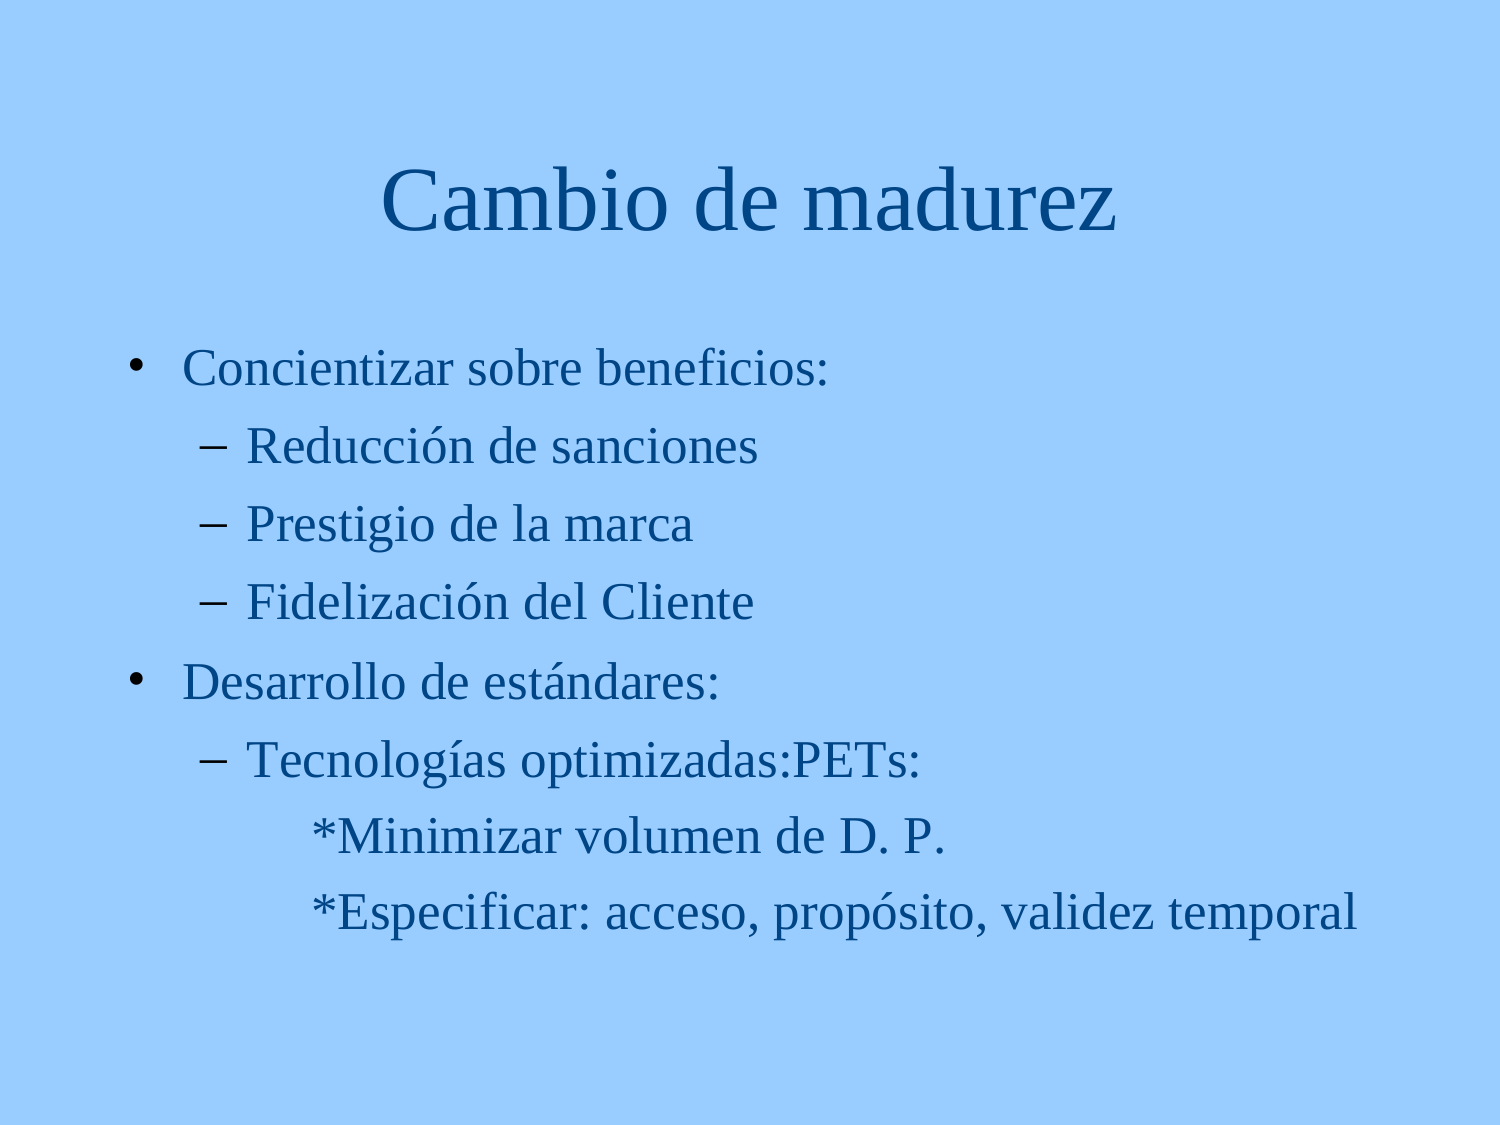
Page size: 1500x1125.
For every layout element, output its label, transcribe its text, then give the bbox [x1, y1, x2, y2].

title Cambio de madurez [112, 99, 1388, 288]
list Concientizar sobre beneficios: Reducción de sanciones Prestigio de la marca Fidelización del Cliente Desarrollo de estándares: Tecnologías optimizadas:PETs: *Minimizar volumen de D. P. *Especificar: acceso, propósito, validez temporal [112, 324, 1388, 1001]
